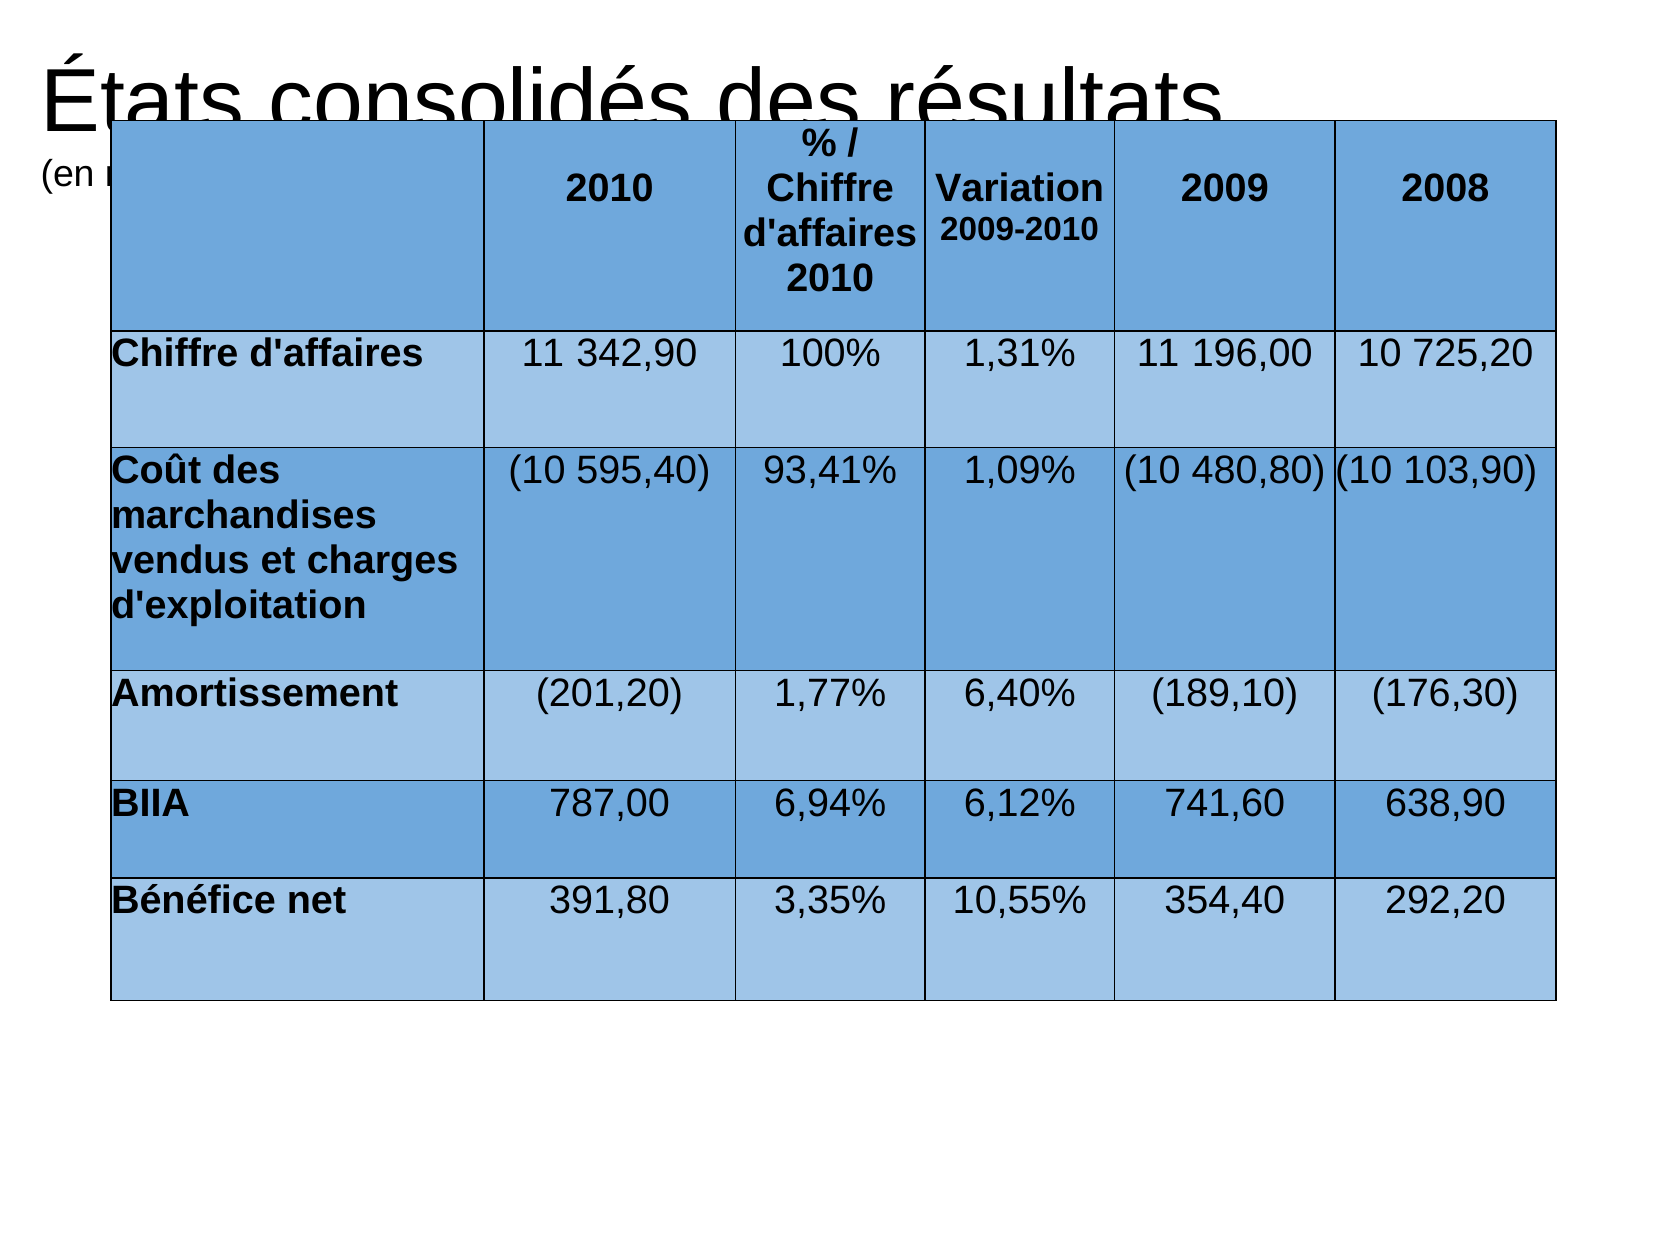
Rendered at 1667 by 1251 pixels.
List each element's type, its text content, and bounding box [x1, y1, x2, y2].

text_box Variation 2009-2010 [926, 121, 1114, 330]
text_box 2010 [485, 121, 735, 330]
text_box 100% [736, 332, 924, 447]
text_box 354,40 [1115, 879, 1334, 1000]
text_box % / Chiffre d'affaires 2010 [736, 121, 924, 330]
text_box 638,90 [1336, 781, 1555, 877]
text_box 391,80 [485, 879, 735, 1000]
text_box 1,31% [926, 332, 1114, 447]
text_box (176,30) [1336, 671, 1555, 780]
text_box 1,09% [926, 448, 1114, 670]
text_box 10 725,20 [1336, 332, 1555, 447]
text_box 3,35% [736, 879, 924, 1000]
text_box BIIA [112, 781, 483, 877]
text_box 787,00 [485, 781, 735, 877]
text_box 10,55% [926, 879, 1114, 1000]
text_box Bénéfice net [112, 879, 483, 1000]
text_box 93,41% [736, 448, 924, 670]
text_box (201,20) [485, 671, 735, 780]
text_box 11 342,90 [485, 332, 735, 447]
text_box [112, 121, 483, 330]
text_box (10 595,40) [485, 448, 735, 670]
text_box 292,20 [1336, 879, 1555, 1000]
text_box 6,94% [736, 781, 924, 877]
text_box 11 196,00 [1115, 332, 1334, 447]
text_box 6,40% [926, 671, 1114, 780]
text_box 2009 [1115, 121, 1334, 330]
text_box Coût des marchandises vendus et charges d'exploitation [112, 448, 483, 670]
text_box Amortissement [112, 671, 483, 780]
text_box 1,77% [736, 671, 924, 780]
title États consolidés des résultats (en millions de dollars canadiens) [40, 50, 1627, 201]
text_box (10 480,80) [1115, 448, 1334, 670]
text_box 6,12% [926, 781, 1114, 877]
text_box Chiffre d'affaires [112, 332, 483, 447]
text_box 2008 [1336, 121, 1555, 330]
text_box (10 103,90) [1336, 448, 1555, 670]
text_box 741,60 [1115, 781, 1334, 877]
text_box (189,10) [1115, 671, 1334, 780]
